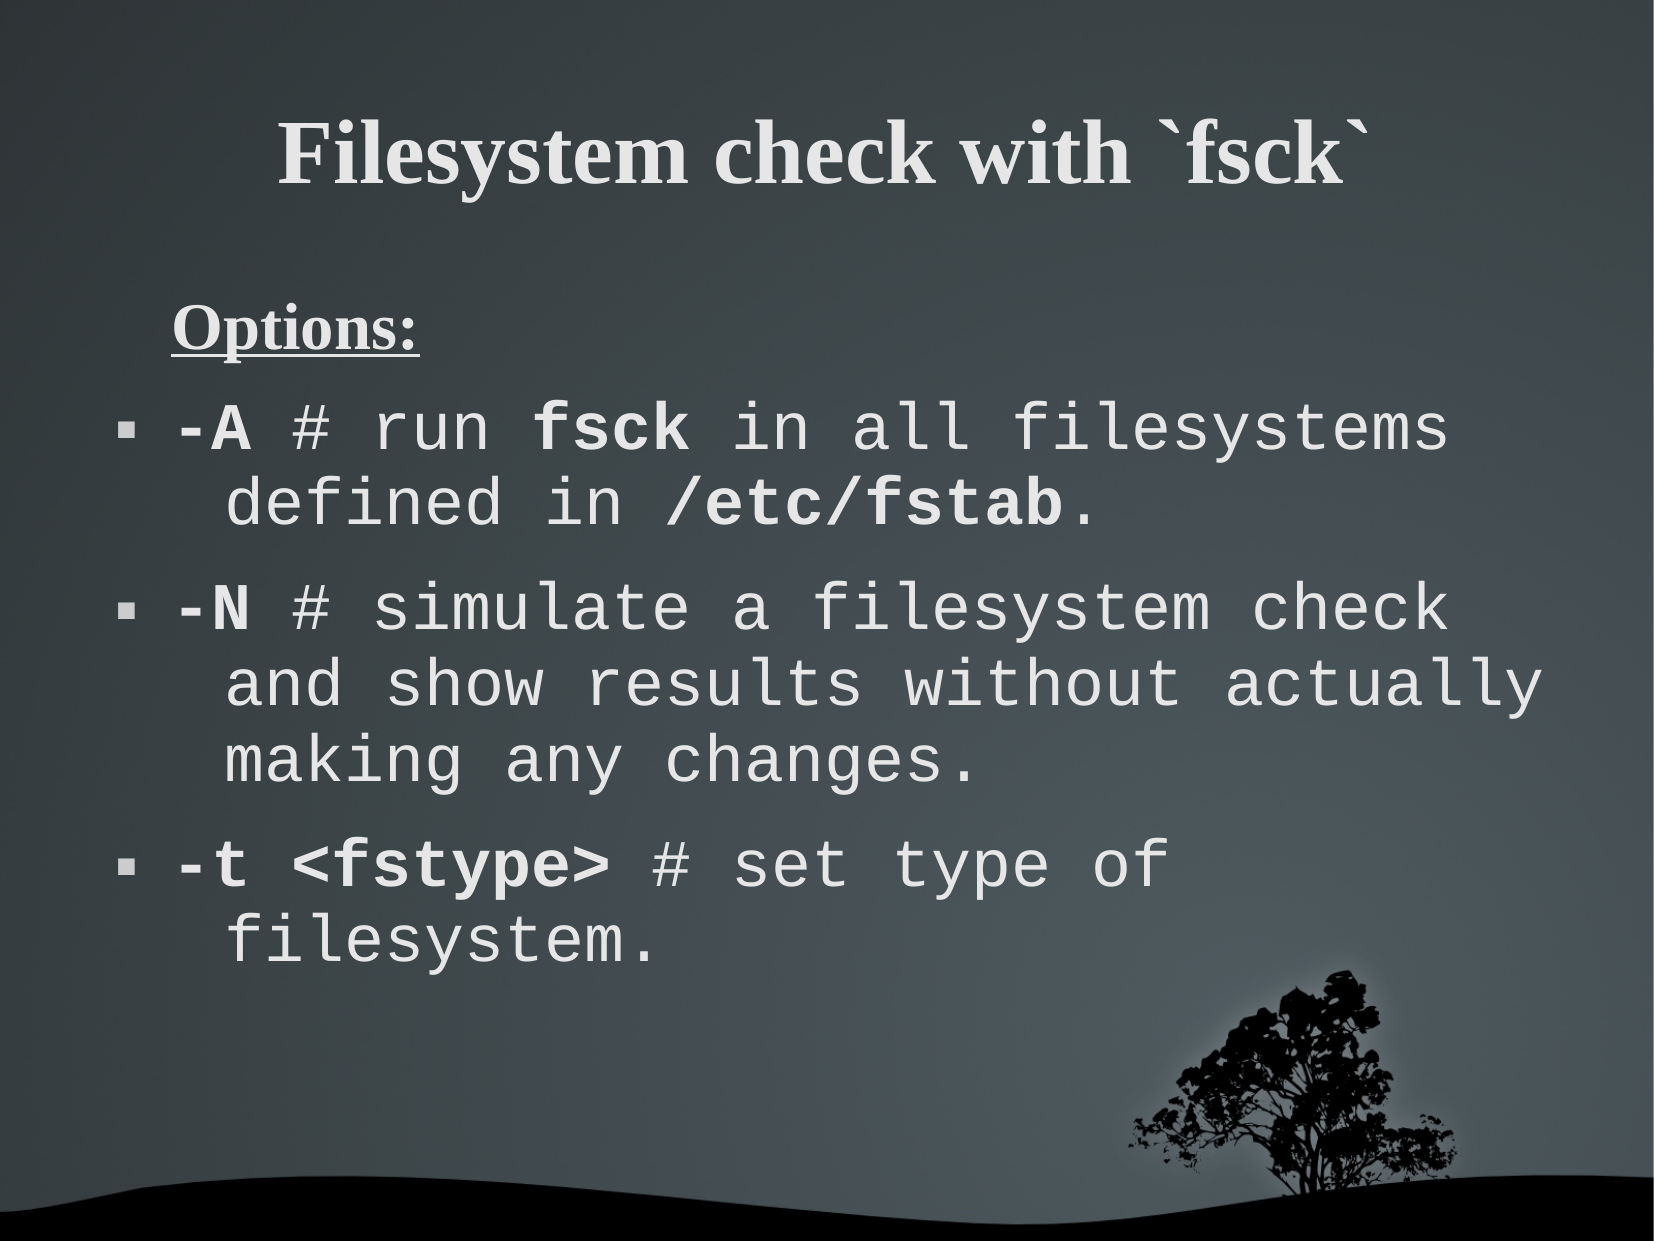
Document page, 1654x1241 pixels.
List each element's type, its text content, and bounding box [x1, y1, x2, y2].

picture [0, 0, 1654, 1241]
title Filesystem check with `fsck` [82, 49, 1572, 257]
list Options: -A # run fsck in all filesystems defined in /etc/fstab. -N # simulate a filesystem check and show results without actually making any changes. -t <fstype> # set type of filesystem. [82, 290, 1571, 1109]
